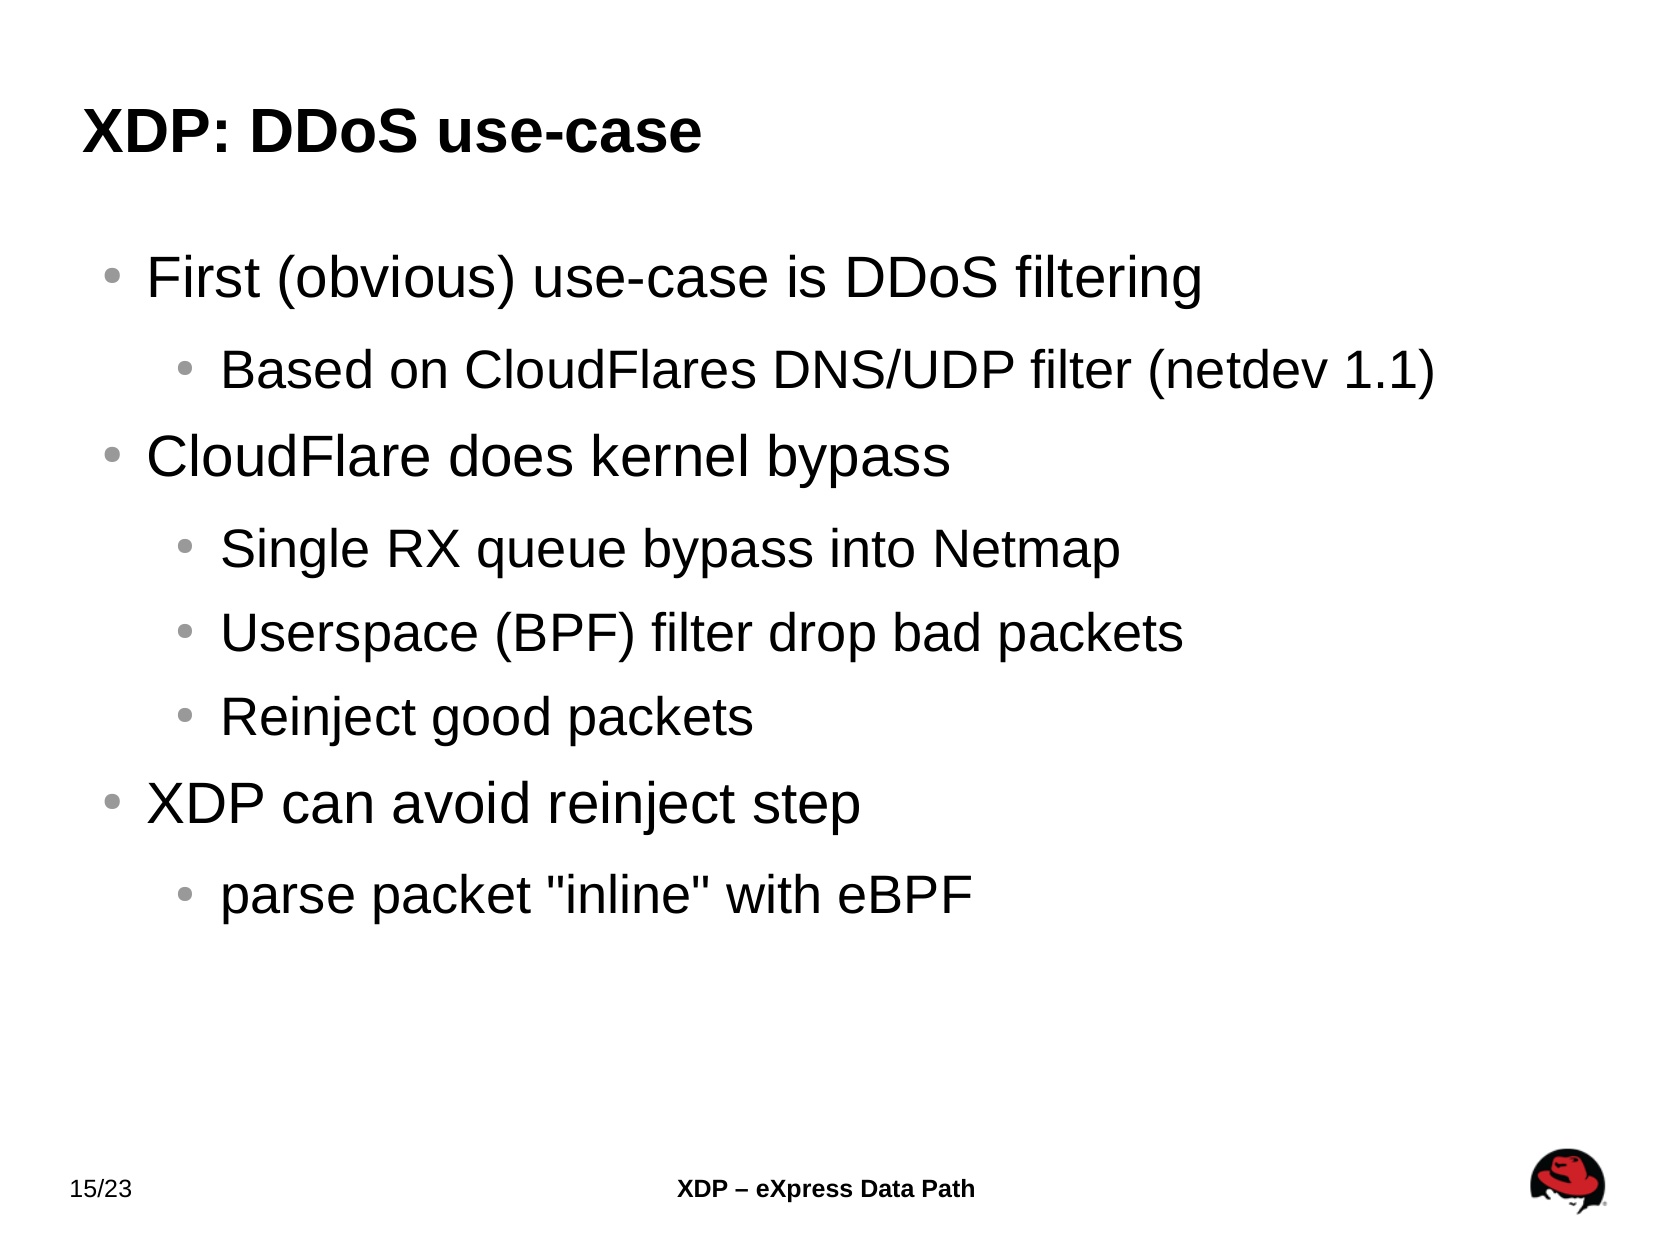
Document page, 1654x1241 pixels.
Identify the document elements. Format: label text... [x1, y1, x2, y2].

list First (obvious) use-case is DDoS filtering Based on CloudFlares DNS/UDP filter (netdev 1.1) CloudFlare does kernel bypass Single RX queue bypass into Netmap Userspace (BPF) filter drop bad packets Reinject good packets XDP can avoid reinject step parse packet "inline" with eBPF [86, 244, 1576, 1039]
title XDP: DDoS use-case [82, 37, 1571, 226]
picture [1529, 1146, 1613, 1224]
